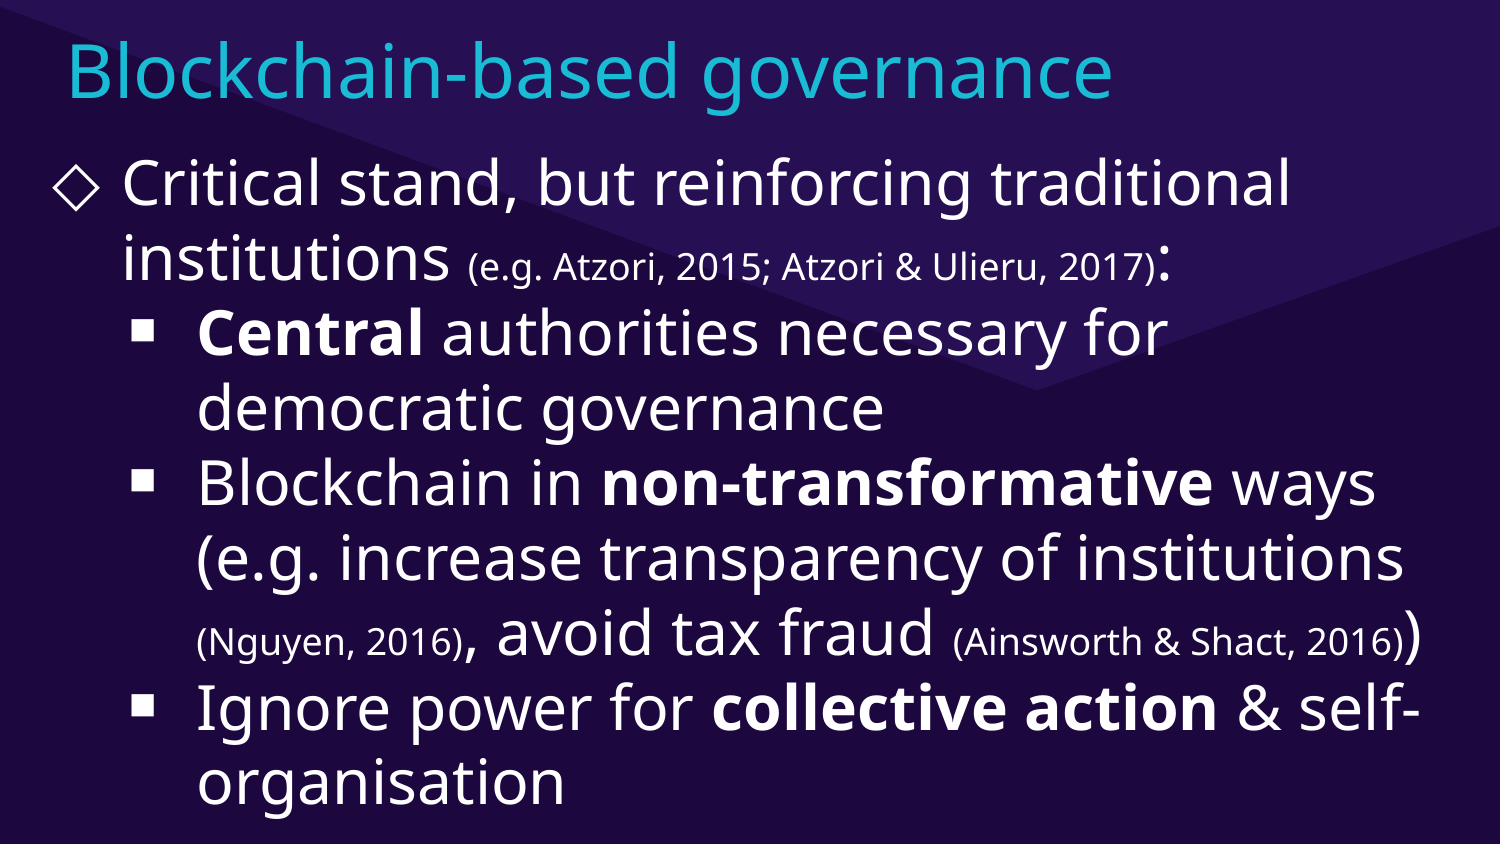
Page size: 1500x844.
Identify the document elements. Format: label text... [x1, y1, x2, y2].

title Blockchain-based governance [50, 22, 1472, 128]
list Critical stand, but reinforcing traditional institutions (e.g. Atzori, 2015; Atzori & Ulieru, 2017): Central authorities necessary for democratic governance Blockchain in non-transformative ways (e.g. increase transparency of institutions (Nguyen, 2016), avoid tax fraud (Ainsworth & Shact, 2016)) Ignore power for collective action & self-organisation [31, 128, 1484, 777]
